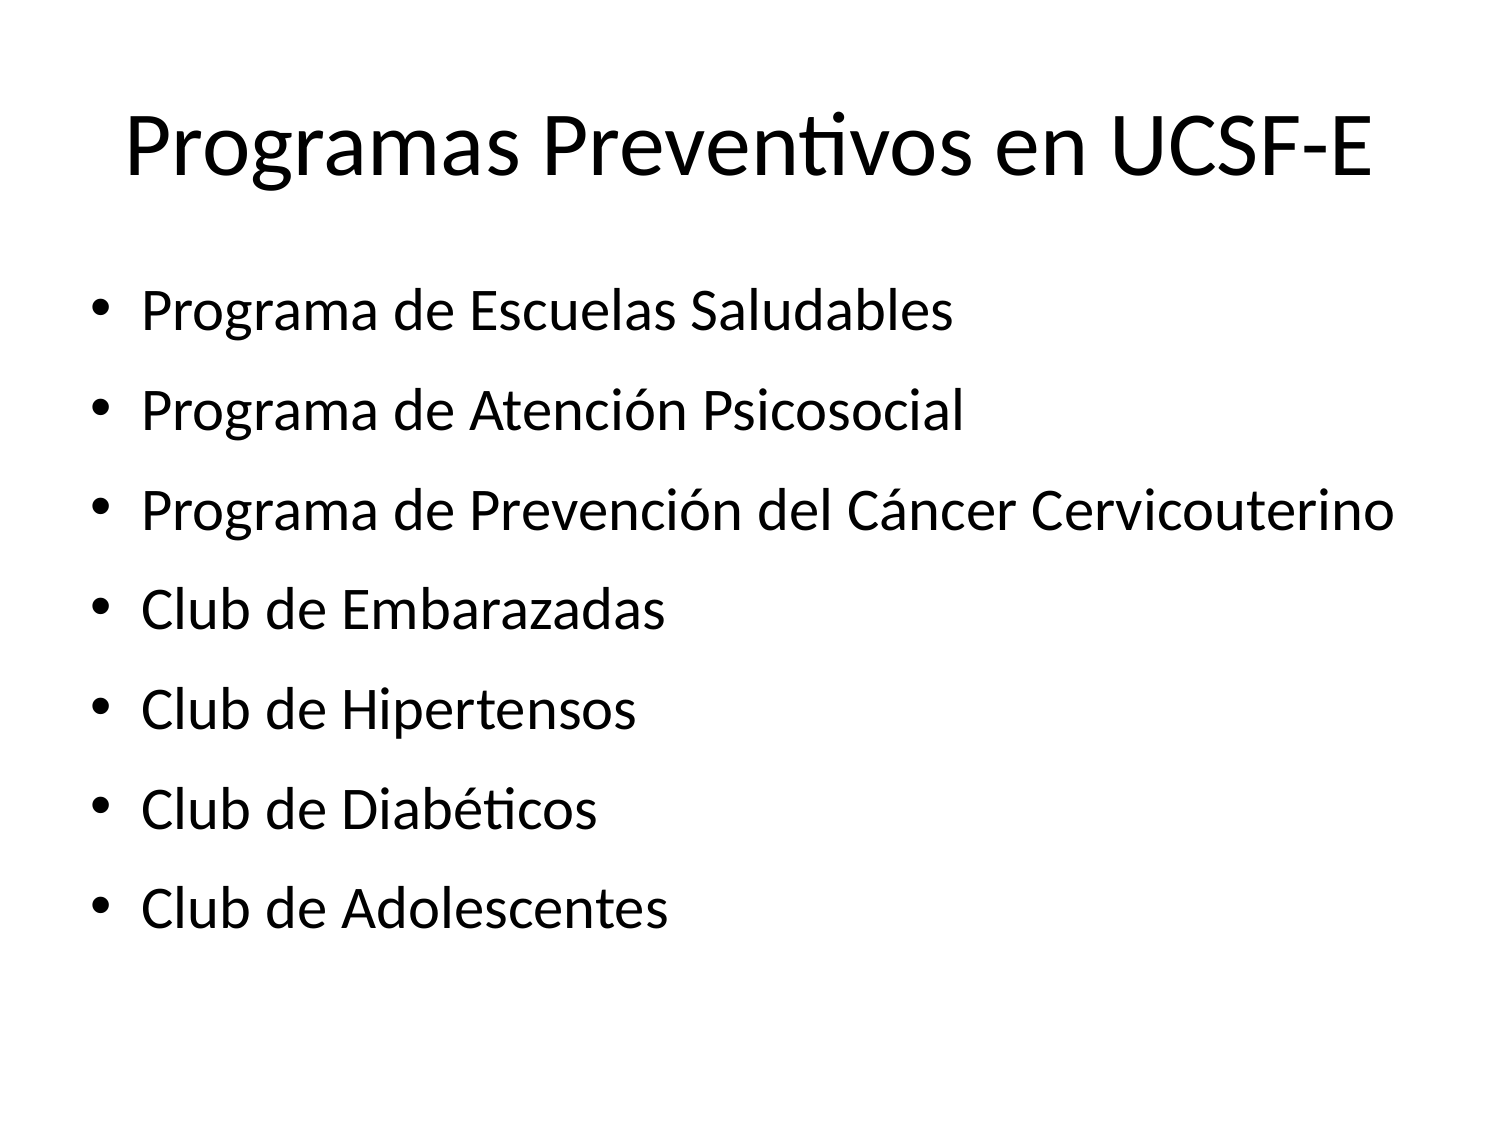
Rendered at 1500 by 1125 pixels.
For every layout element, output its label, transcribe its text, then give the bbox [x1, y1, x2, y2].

title Programas Preventivos en UCSF-E [75, 45, 1425, 233]
list Programa de Escuelas Saludables Programa de Atención Psicosocial Programa de Prevención del Cáncer Cervicouterino Club de Embarazadas Club de Hipertensos Club de Diabéticos Club de Adolescentes [75, 262, 1425, 1005]
